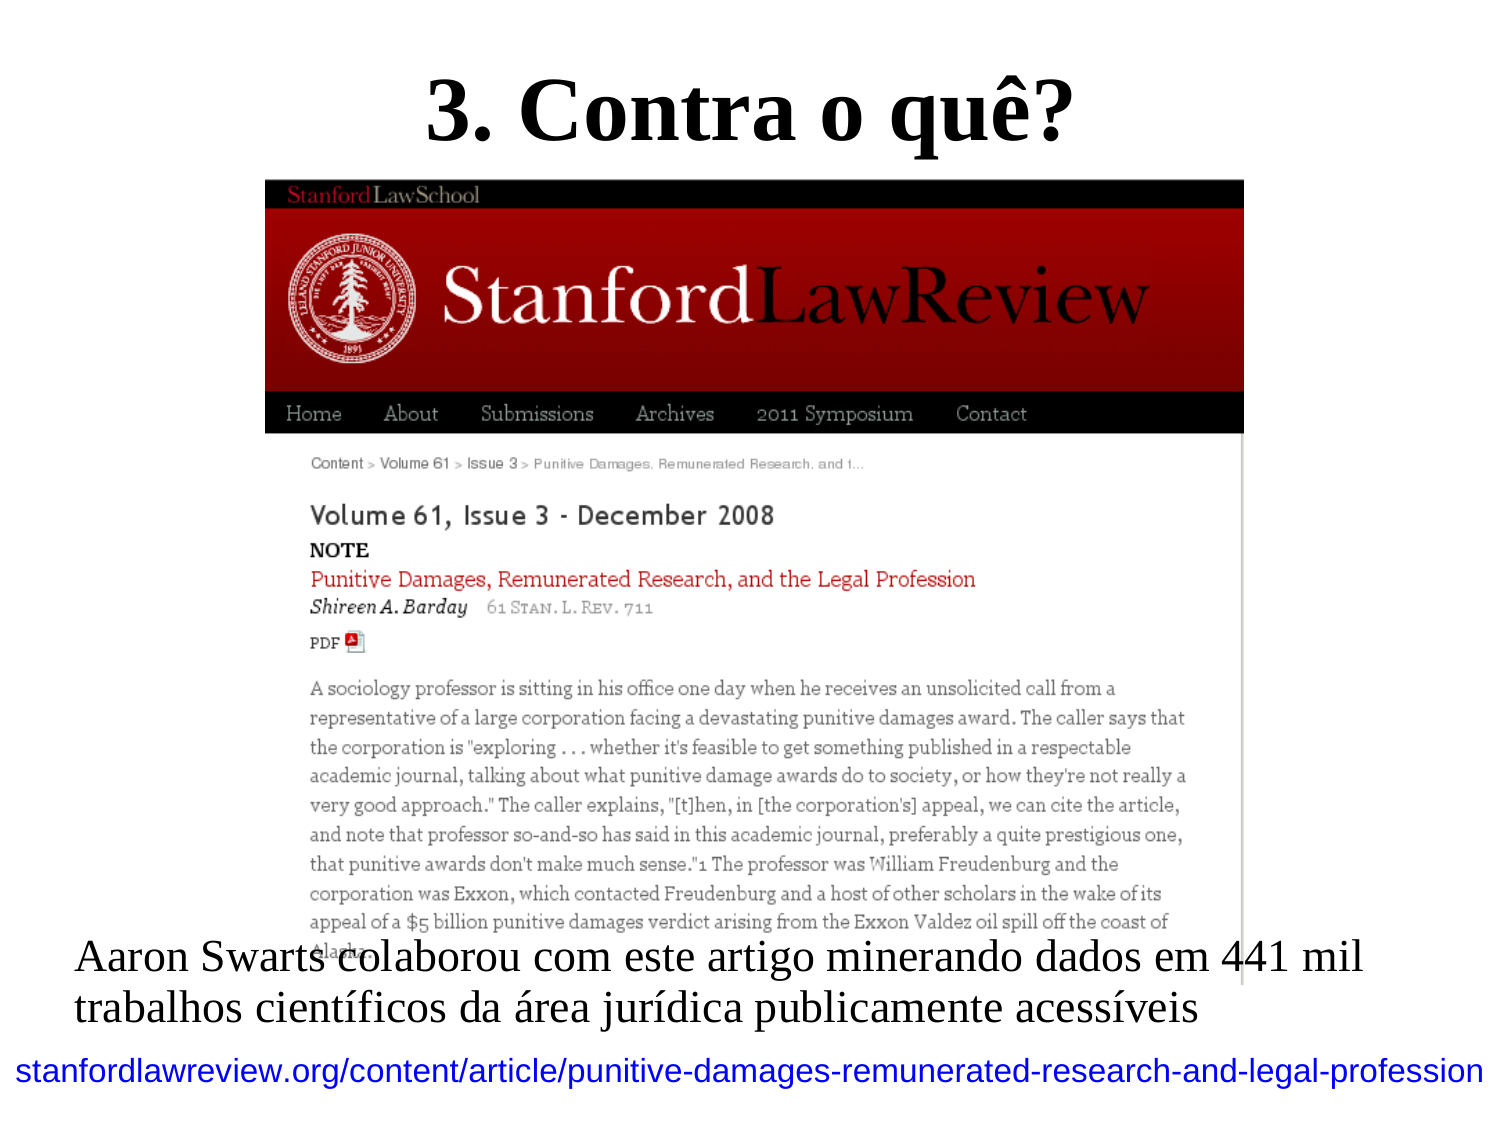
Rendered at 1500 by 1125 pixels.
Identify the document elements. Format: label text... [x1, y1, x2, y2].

picture [265, 179, 1244, 930]
text_box stanfordlawreview.org/content/article/punitive-damages-remunerated-research-and-legal-profession [0, 1044, 1500, 1090]
title 3. Contra o quê? [87, 51, 1416, 169]
text_box Aaron Swarts colaborou com este artigo minerando dados em 441 mil trabalhos científicos da área jurídica publicamente acessíveis [74, 930, 1379, 1033]
